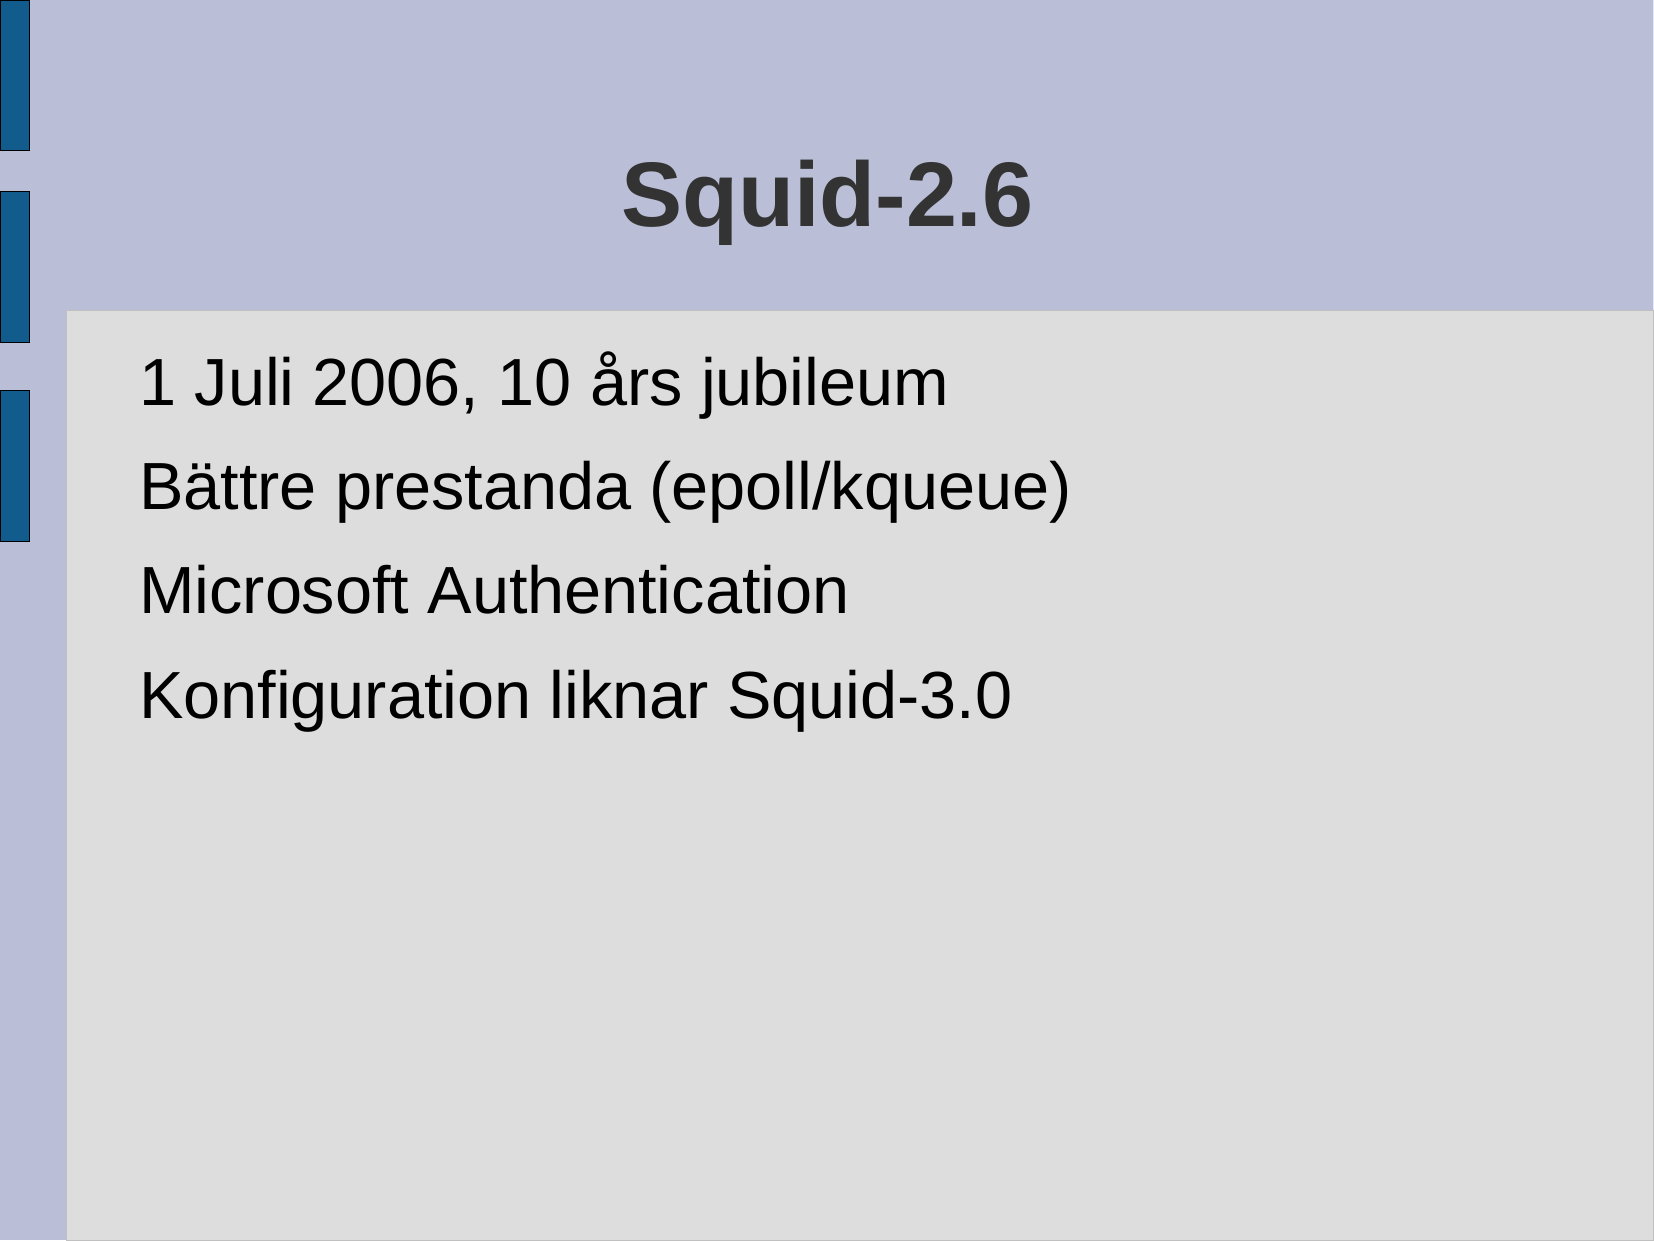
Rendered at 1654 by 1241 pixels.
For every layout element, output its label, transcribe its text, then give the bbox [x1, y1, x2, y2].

list 1 Juli 2006, 10 års jubileum Bättre prestanda (epoll/kqueue) Microsoft Authentication Konfiguration liknar Squid-3.0 [121, 344, 1534, 1112]
title Squid-2.6 [121, 98, 1534, 291]
